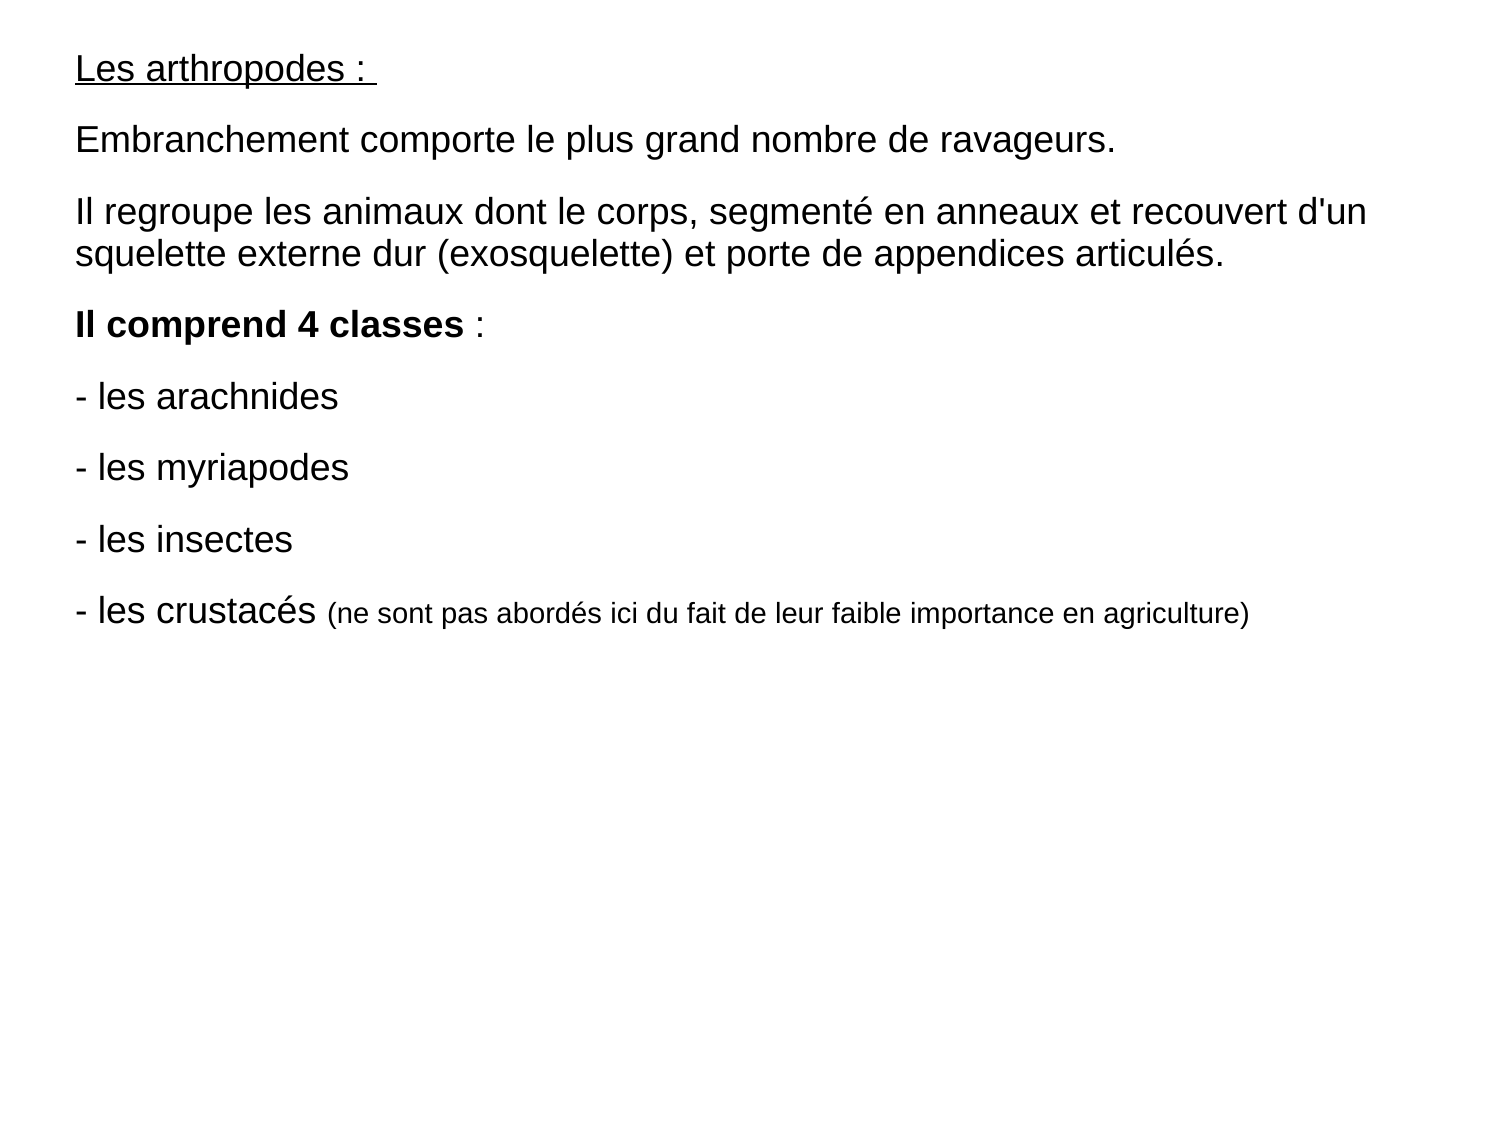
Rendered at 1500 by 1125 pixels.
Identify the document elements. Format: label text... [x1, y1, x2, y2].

list Les arthropodes : Embranchement comporte le plus grand nombre de ravageurs. Il regroupe les animaux dont le corps, segmenté en anneaux et recouvert d'un squelette externe dur (exosquelette) et porte de appendices articulés. Il comprend 4 classes : - les arachnides - les myriapodes - les insectes - les crustacés (ne sont pas abordés ici du fait de leur faible importance en agriculture) [75, 47, 1425, 916]
